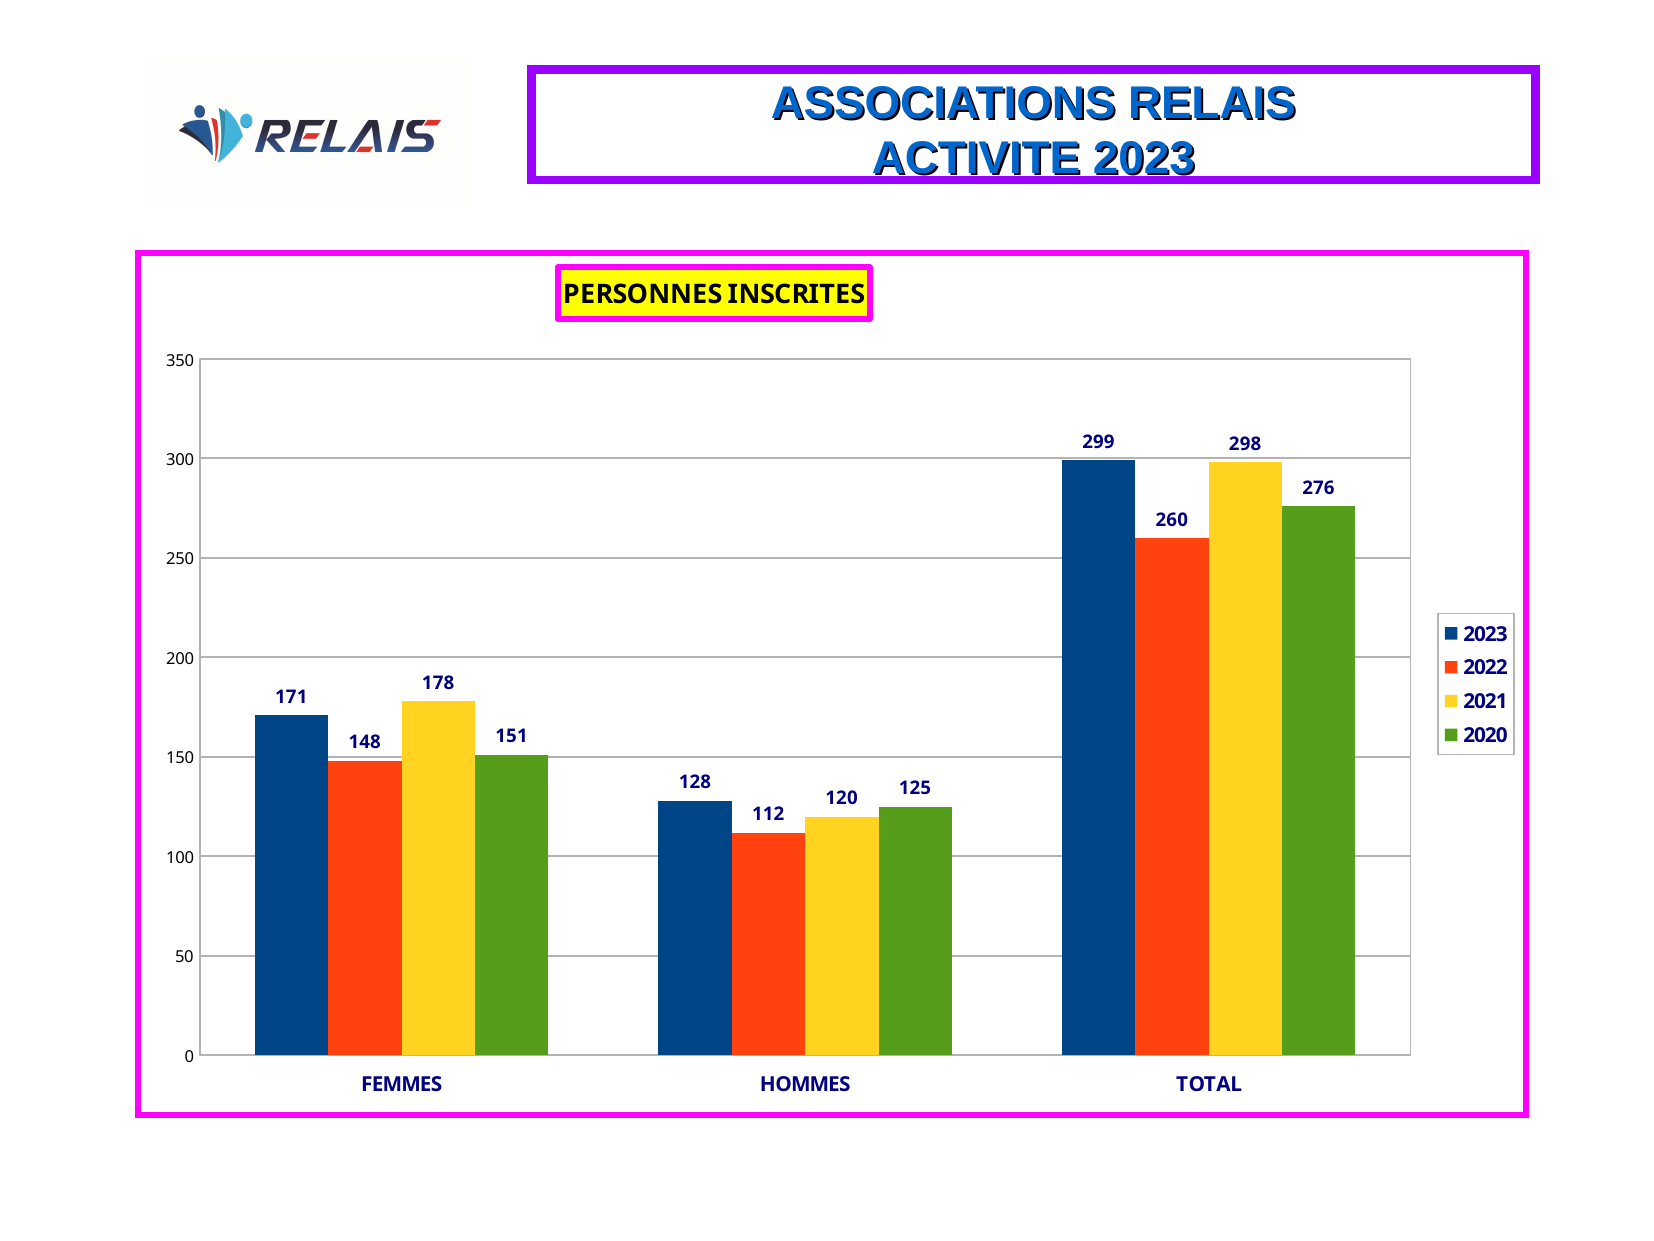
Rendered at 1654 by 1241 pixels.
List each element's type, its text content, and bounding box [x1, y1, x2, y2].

chart [135, 249, 1530, 1119]
picture [147, 59, 473, 207]
title ASSOCIATIONS RELAIS ACTIVITE 2023 [531, 69, 1536, 181]
